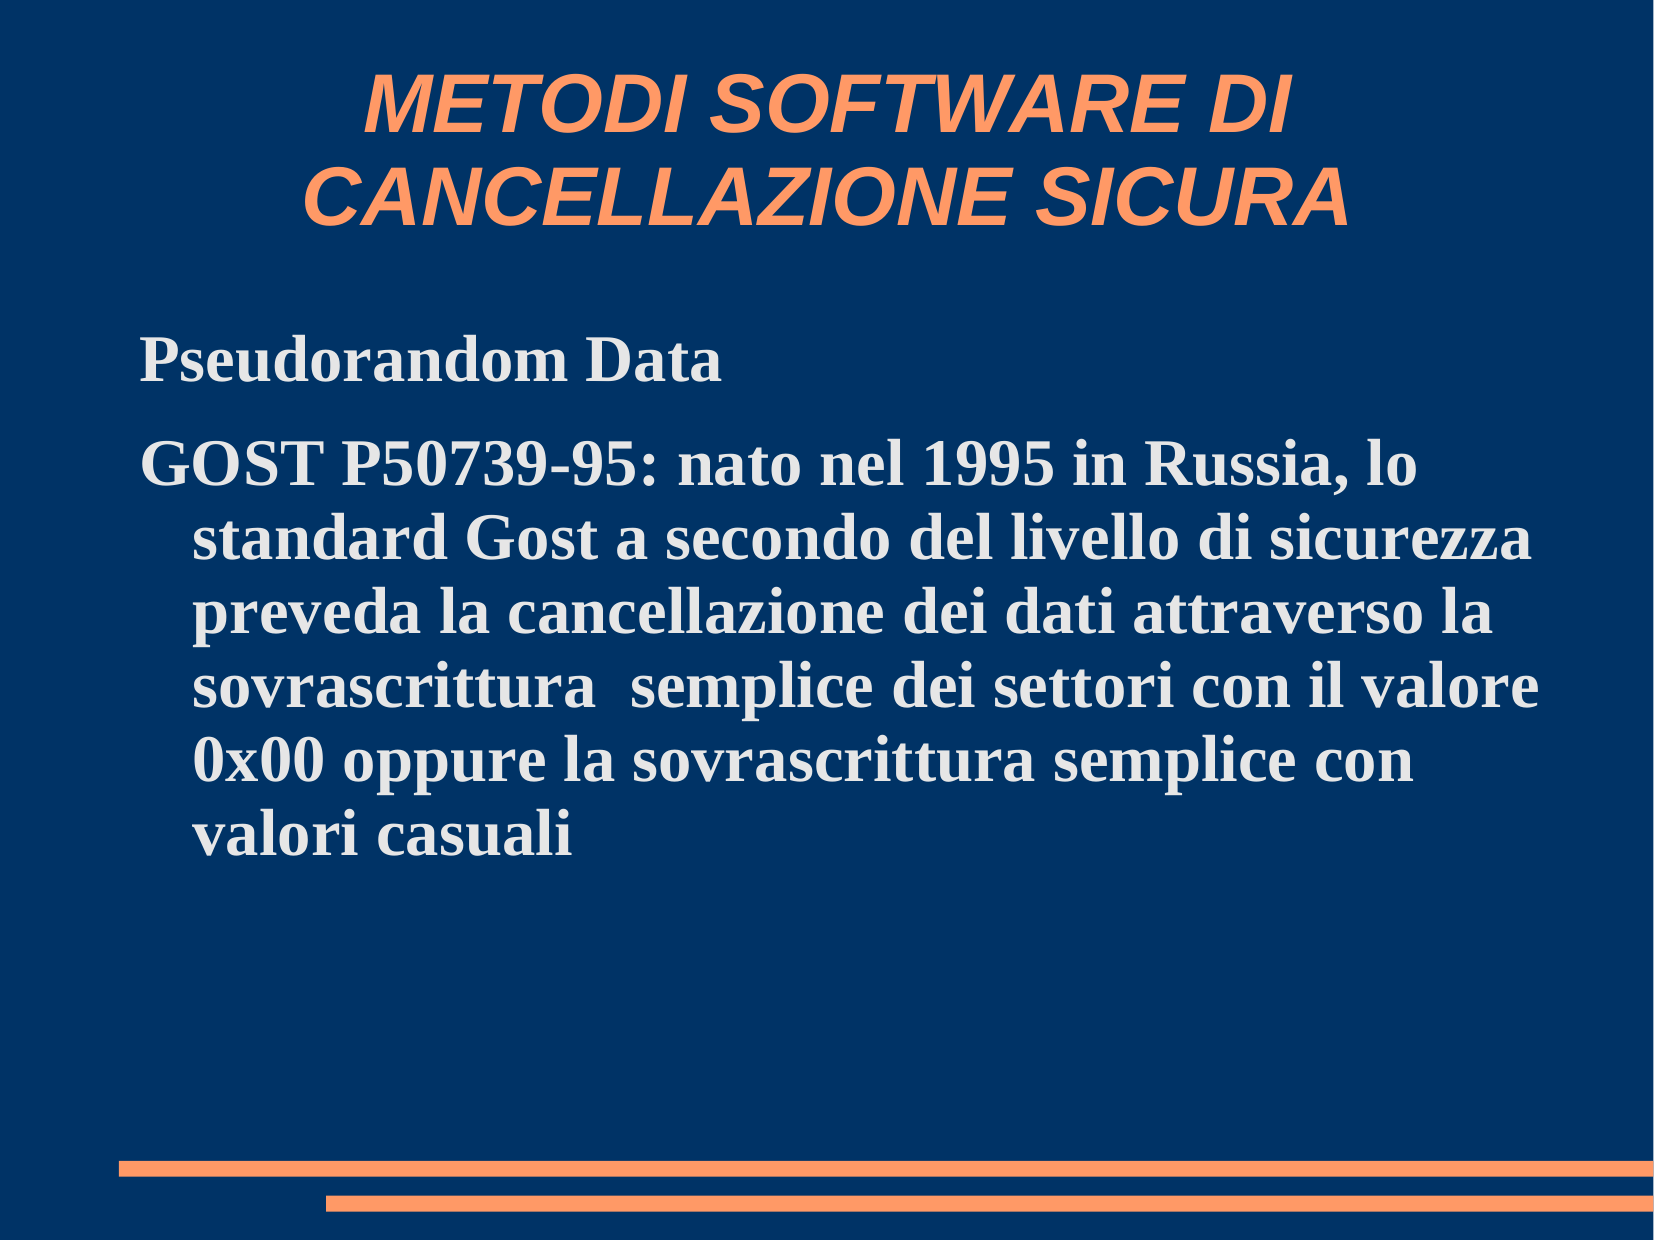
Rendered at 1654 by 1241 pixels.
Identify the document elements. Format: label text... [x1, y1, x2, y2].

list Pseudorandom Data GOST P50739-95: nato nel 1995 in Russia, lo standard Gost a secondo del livello di sicurezza preveda la cancellazione dei dati attraverso la sovrascrittura semplice dei settori con il valore 0x00 oppure la sovrascrittura semplice con valori casuali [121, 322, 1561, 1118]
title METODI SOFTWARE DI CANCELLAZIONE SICURA [121, 53, 1534, 246]
